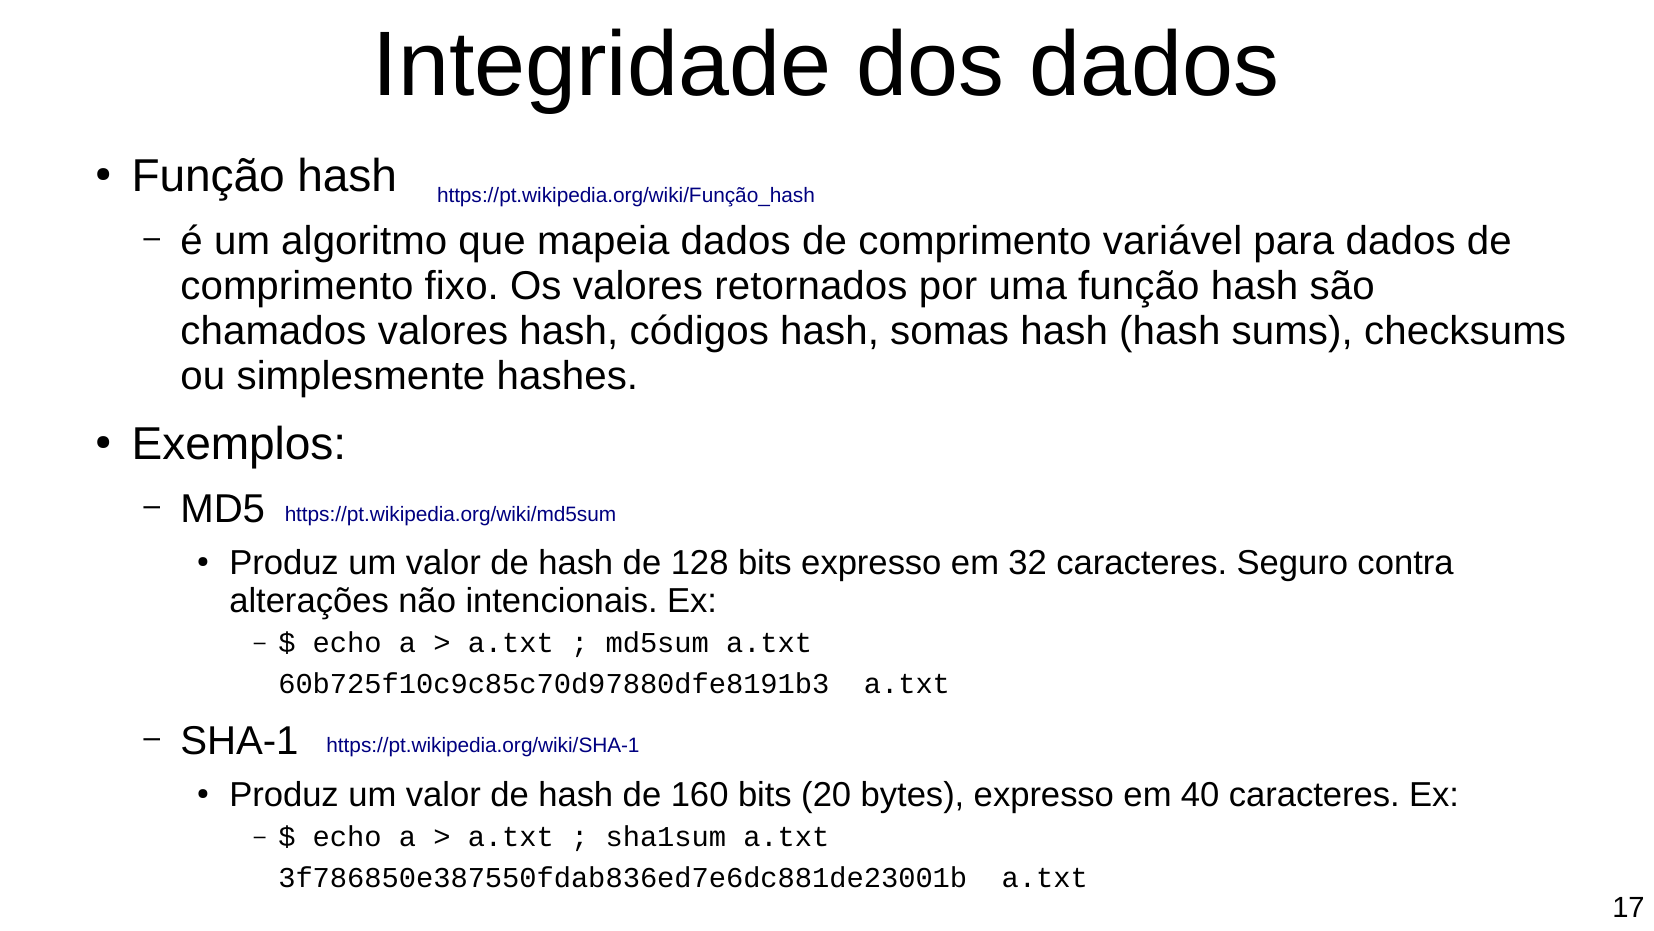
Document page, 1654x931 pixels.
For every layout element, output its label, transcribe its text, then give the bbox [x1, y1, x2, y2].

text_box https://pt.wikipedia.org/wiki/SHA-1 [311, 726, 661, 766]
text_box https://pt.wikipedia.org/wiki/Função_hash [422, 175, 836, 215]
title Integridade dos dados [82, 7, 1571, 121]
list Função hash é um algoritmo que mapeia dados de comprimento variável para dados de comprimento fixo. Os valores retornados por uma função hash são chamados valores hash, códigos hash, somas hash (hash sums), checksums ou simplesmente hashes. Exemplos: MD5 Produz um valor de hash de 128 bits expresso em 32 caracteres. Seguro contra alterações não intencionais. Ex: $ echo a > a.txt ; md5sum a.txt 60b725f10c9c85c70d97880dfe8191b3 a.txt SHA-1 Produz um valor de hash de 160 bits (20 bytes), expresso em 40 caracteres. Ex: $ echo a > a.txt ; sha1sum a.txt 3f786850e387550fdab836ed7e6dc881de23001b a.txt [82, 150, 1571, 901]
text_box https://pt.wikipedia.org/wiki/md5sum [270, 495, 632, 534]
